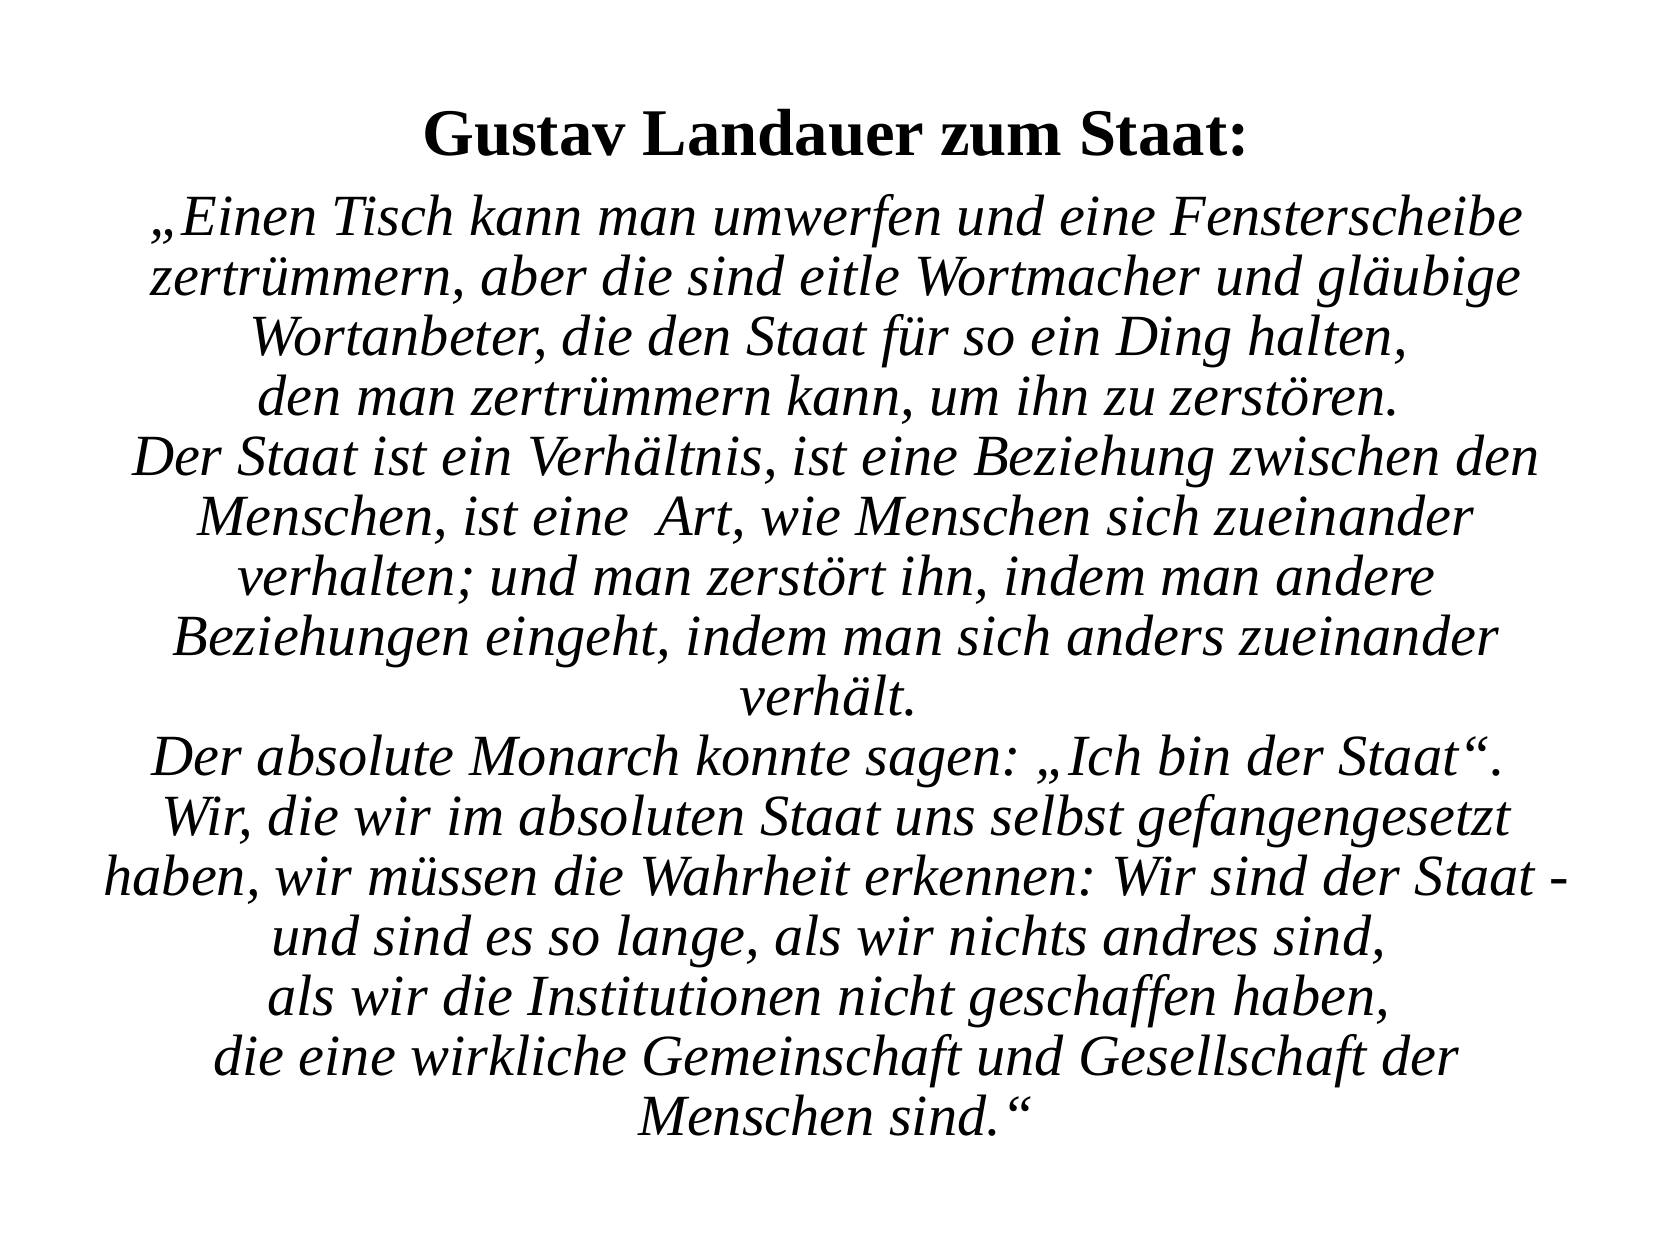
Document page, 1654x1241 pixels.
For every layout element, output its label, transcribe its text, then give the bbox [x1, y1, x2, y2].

text_box Gustav Landauer zum Staat: „Einen Tisch kann man umwerfen und eine Fensterscheibe zertrümmern, aber die sind eitle Wortmacher und gläubige Wortanbeter, die den Staat für so ein Ding halten, den man zertrümmern kann, um ihn zu zerstören. Der Staat ist ein Verhältnis, ist eine Beziehung zwischen den Menschen, ist eine Art, wie Menschen sich zueinander verhalten; und man zerstört ihn, indem man andere Beziehungen eingeht, indem man sich anders zueinander verhält. Der absolute Monarch konnte sagen: „Ich bin der Staat“. Wir, die wir im absoluten Staat uns selbst gefangengesetzt haben, wir müssen die Wahrheit erkennen: Wir sind der Staat - und sind es so lange, als wir nichts andres sind, als wir die Institutionen nicht geschaffen haben, die eine wirkliche Gemeinschaft und Gesellschaft der Menschen sind.“ [88, 88, 1595, 1156]
